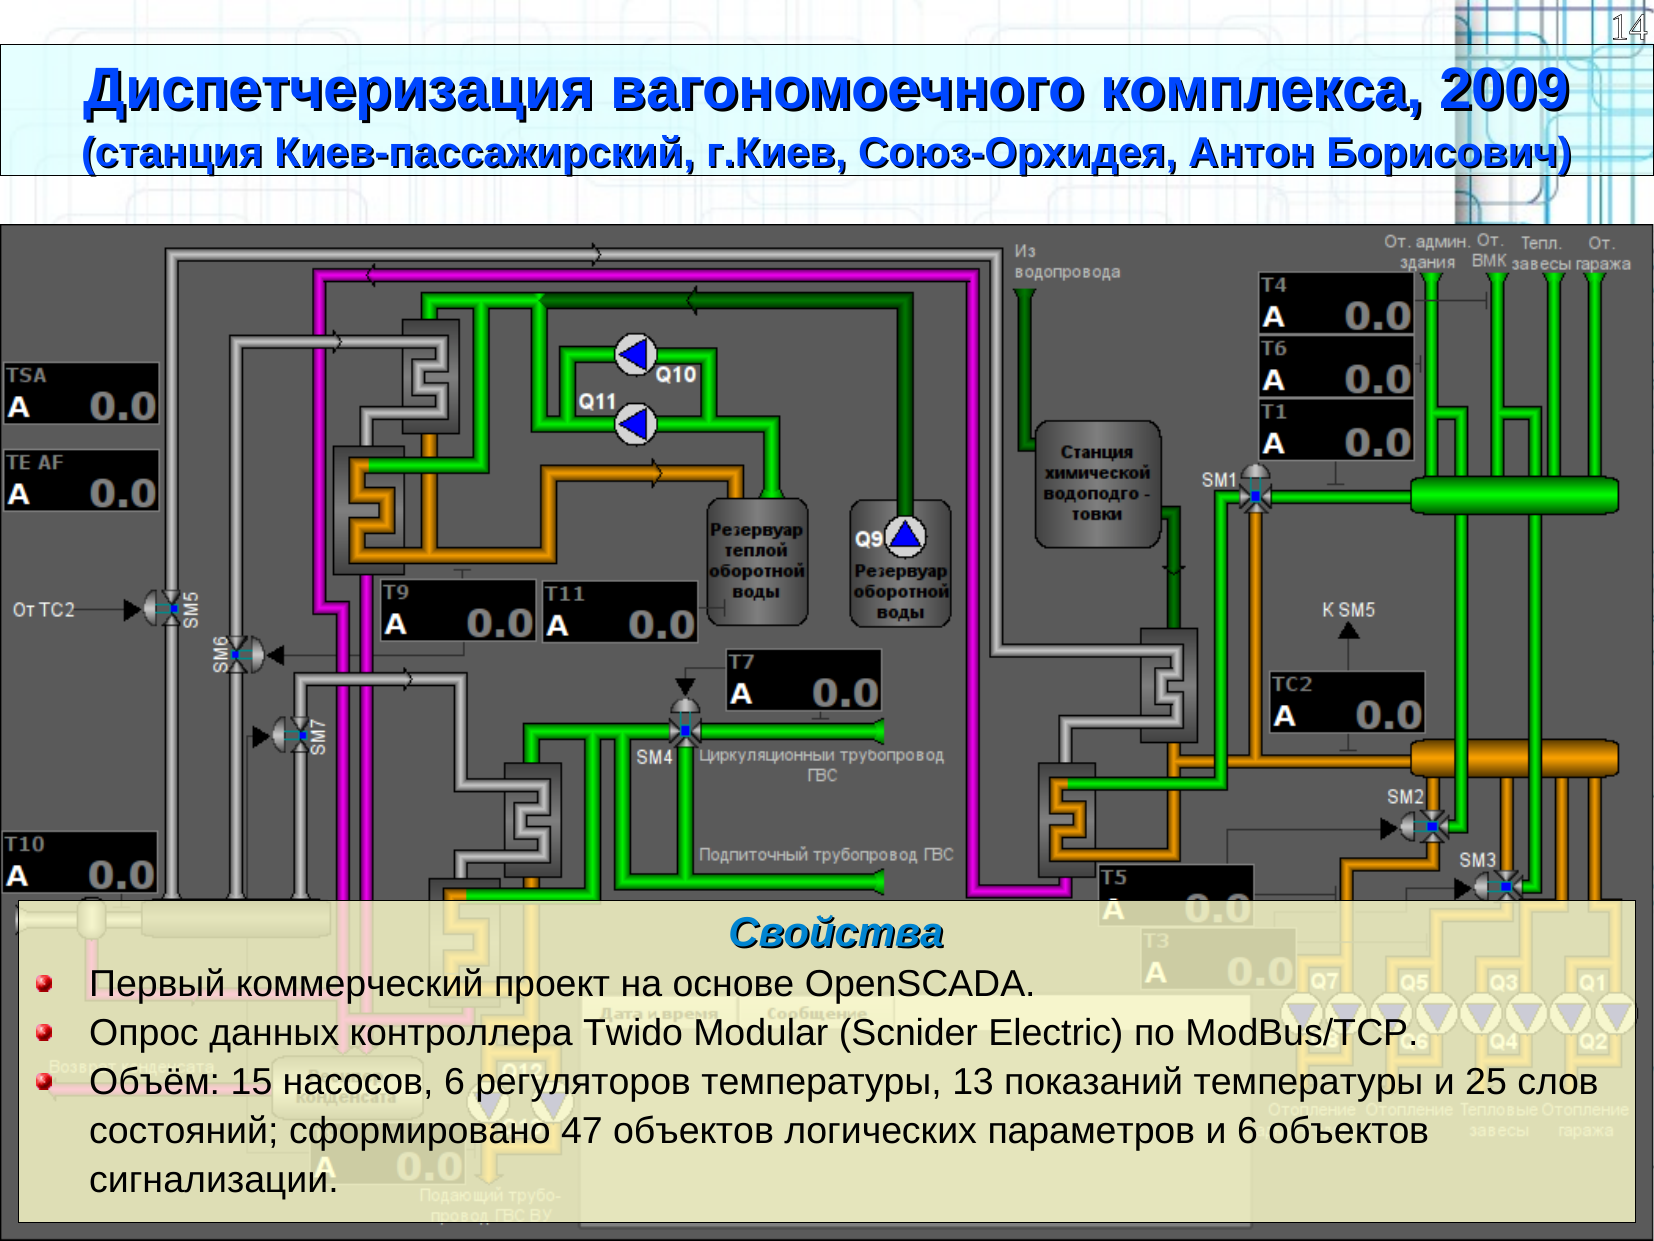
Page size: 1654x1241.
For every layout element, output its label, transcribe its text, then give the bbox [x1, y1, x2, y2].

picture [0, 176, 1654, 1241]
picture [0, 0, 1654, 44]
title Диспетчеризация вагономоечного комплекса, 2009 (станция Киев-пассажирский, г.Киев, Союз-Орхидея, Антон Борисович) [0, 50, 1654, 170]
list Свойства Первый коммерческий проект на основе OpenSCADA. Опрос данных контроллера Twido Modular (Scnider Electric) по ModBus/TCP. Объём: 15 насосов, 6 регуляторов температуры, 13 показаний температуры и 25 слов состояний; сформировано 47 объектов логических параметров и 6 объектов сигнализации. [18, 900, 1636, 1223]
